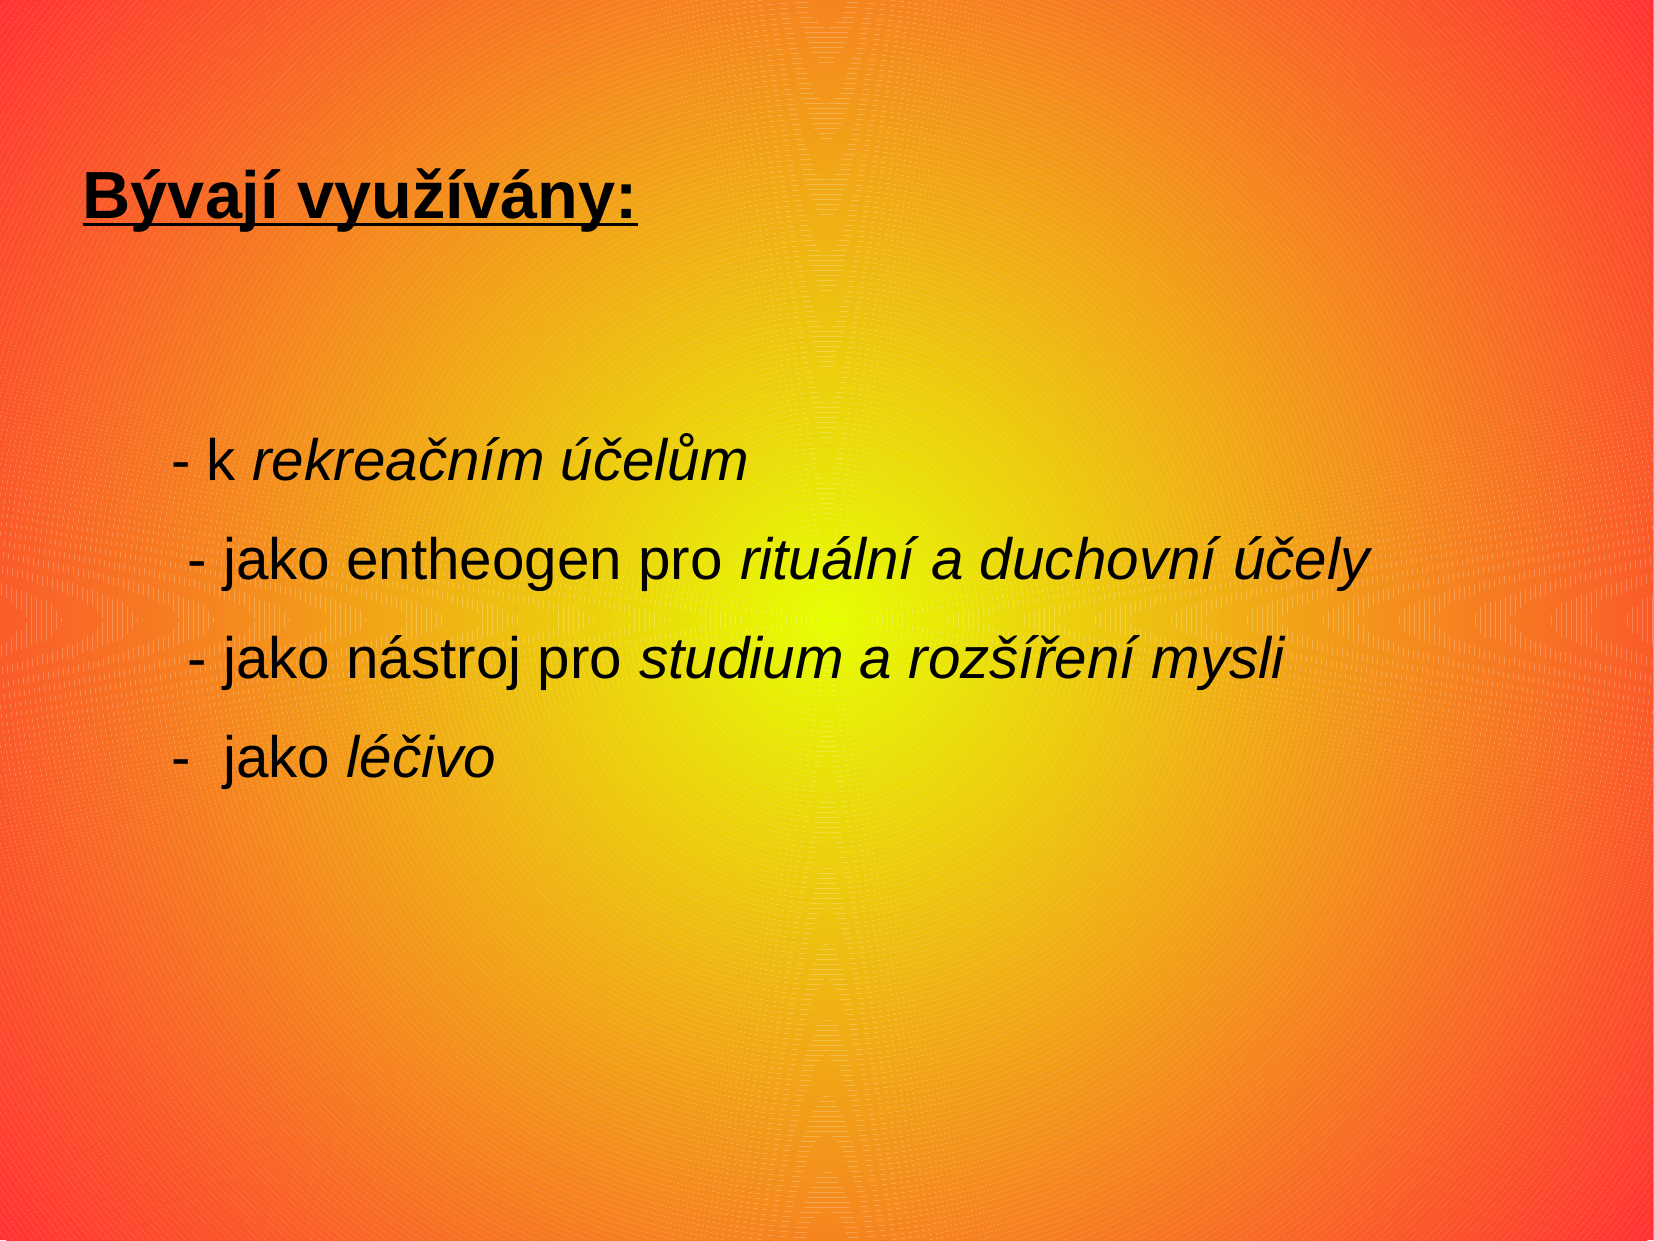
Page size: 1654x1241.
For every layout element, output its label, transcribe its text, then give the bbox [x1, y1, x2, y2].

title Bývají využívány: [82, 88, 1571, 296]
list - k rekreačním účelům - jako entheogen pro rituální a duchovní účely - jako nástroj pro studium a rozšíření mysli - jako léčivo [82, 421, 1571, 827]
